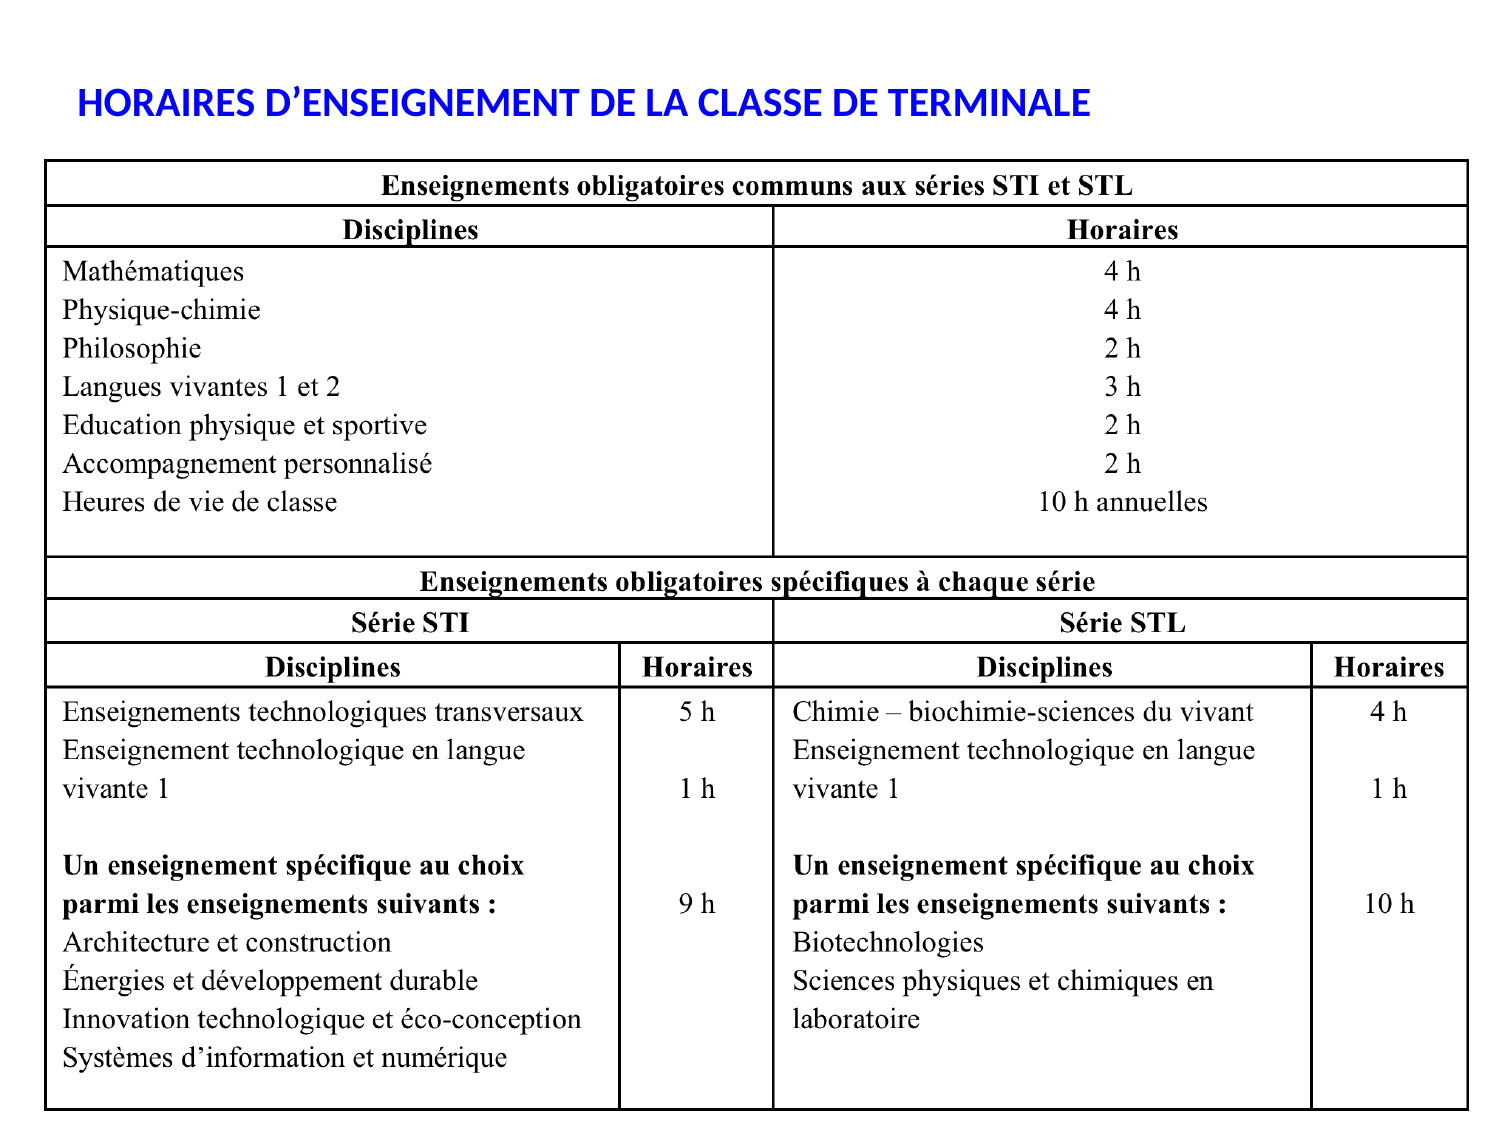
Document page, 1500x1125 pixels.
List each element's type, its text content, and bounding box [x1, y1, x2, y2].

picture [44, 159, 1469, 1125]
text_box HORAIRES D’ENSEIGNEMENT DE LA CLASSE DE TERMINALE [62, 67, 1469, 133]
